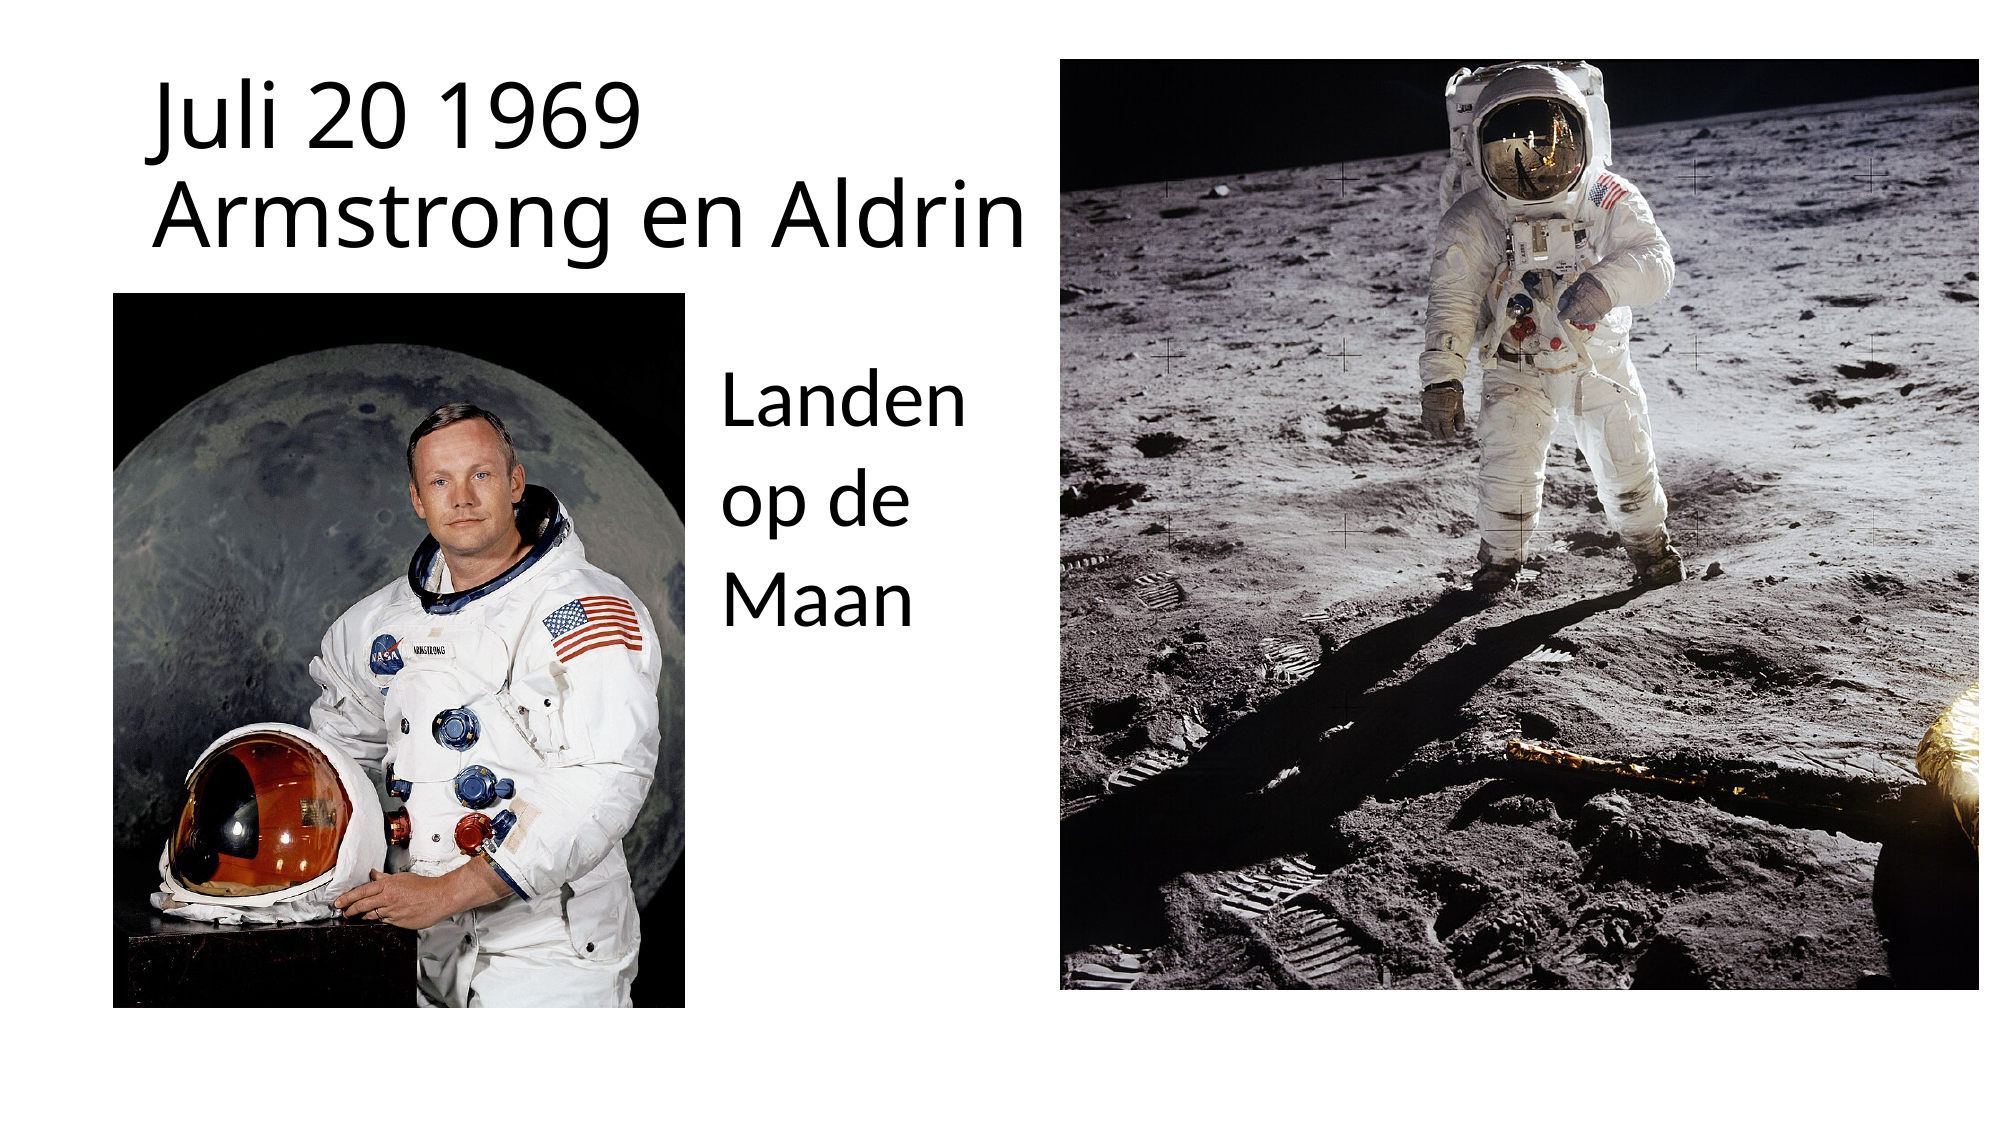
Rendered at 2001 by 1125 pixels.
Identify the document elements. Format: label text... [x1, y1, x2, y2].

title Juli 20 1969 Armstrong en Aldrin [137, 59, 1060, 278]
picture [1060, 59, 1979, 990]
text_box Landen op de Maan [705, 335, 1061, 654]
picture [113, 293, 685, 1008]
